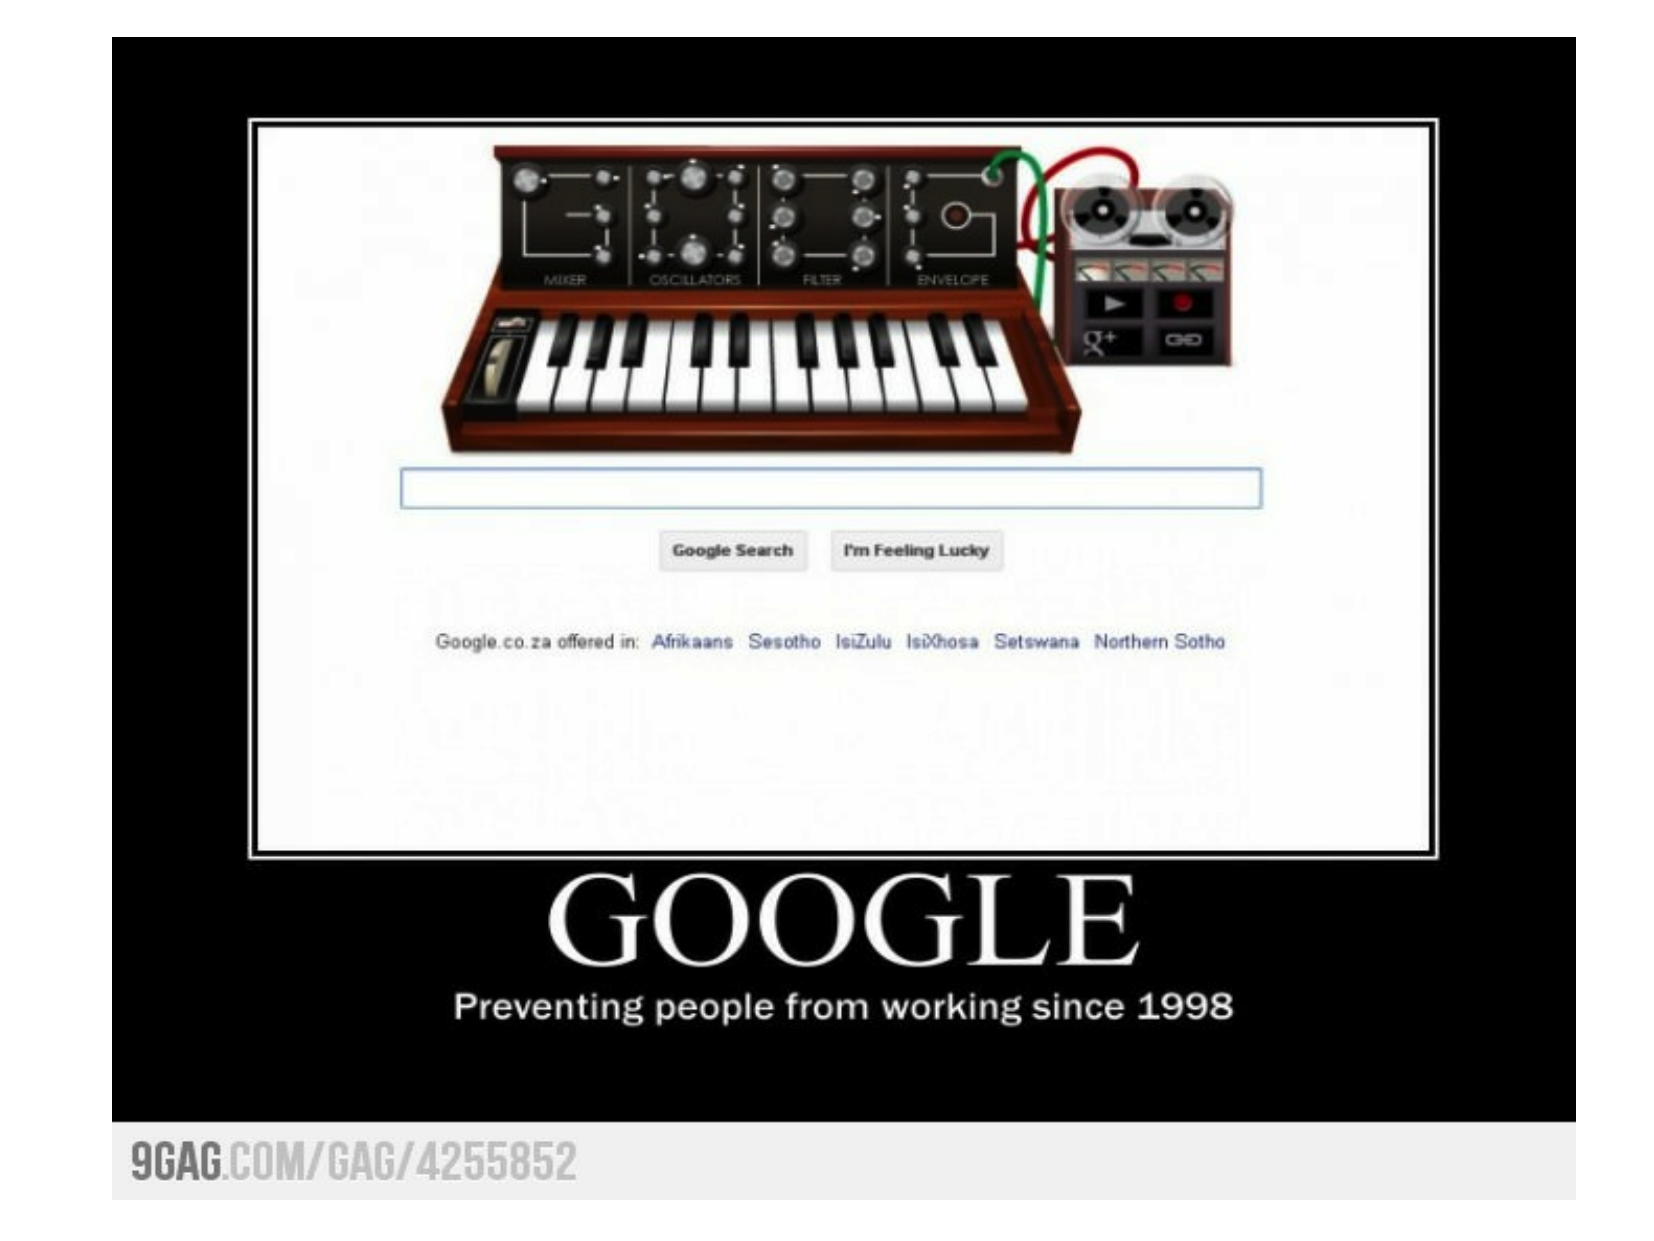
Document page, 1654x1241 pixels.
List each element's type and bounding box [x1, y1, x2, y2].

picture [112, 37, 1576, 1201]
